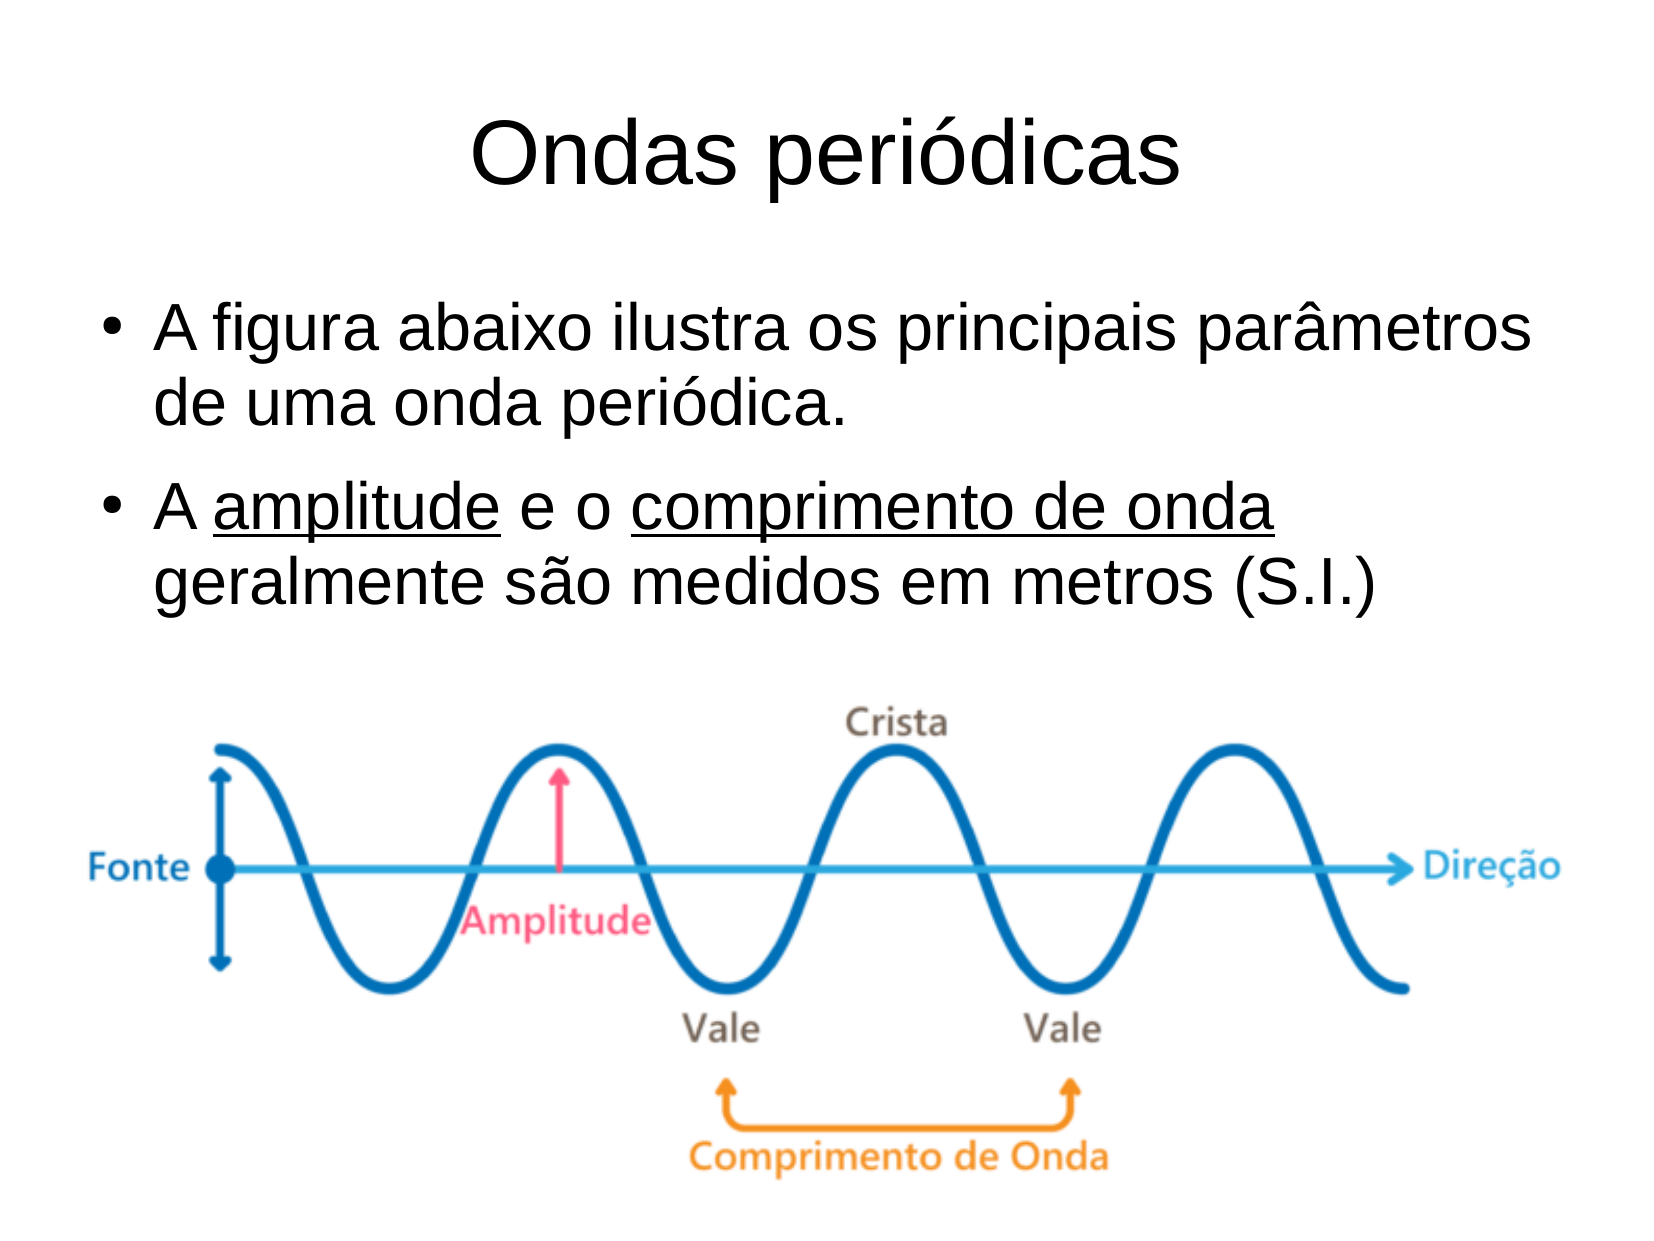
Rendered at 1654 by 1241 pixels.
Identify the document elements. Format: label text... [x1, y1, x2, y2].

list A figura abaixo ilustra os principais parâmetros de uma onda periódica. A amplitude e o comprimento de onda geralmente são medidos em metros (S.I.) [82, 290, 1571, 665]
picture [80, 665, 1585, 1191]
title Ondas periódicas [82, 49, 1571, 257]
